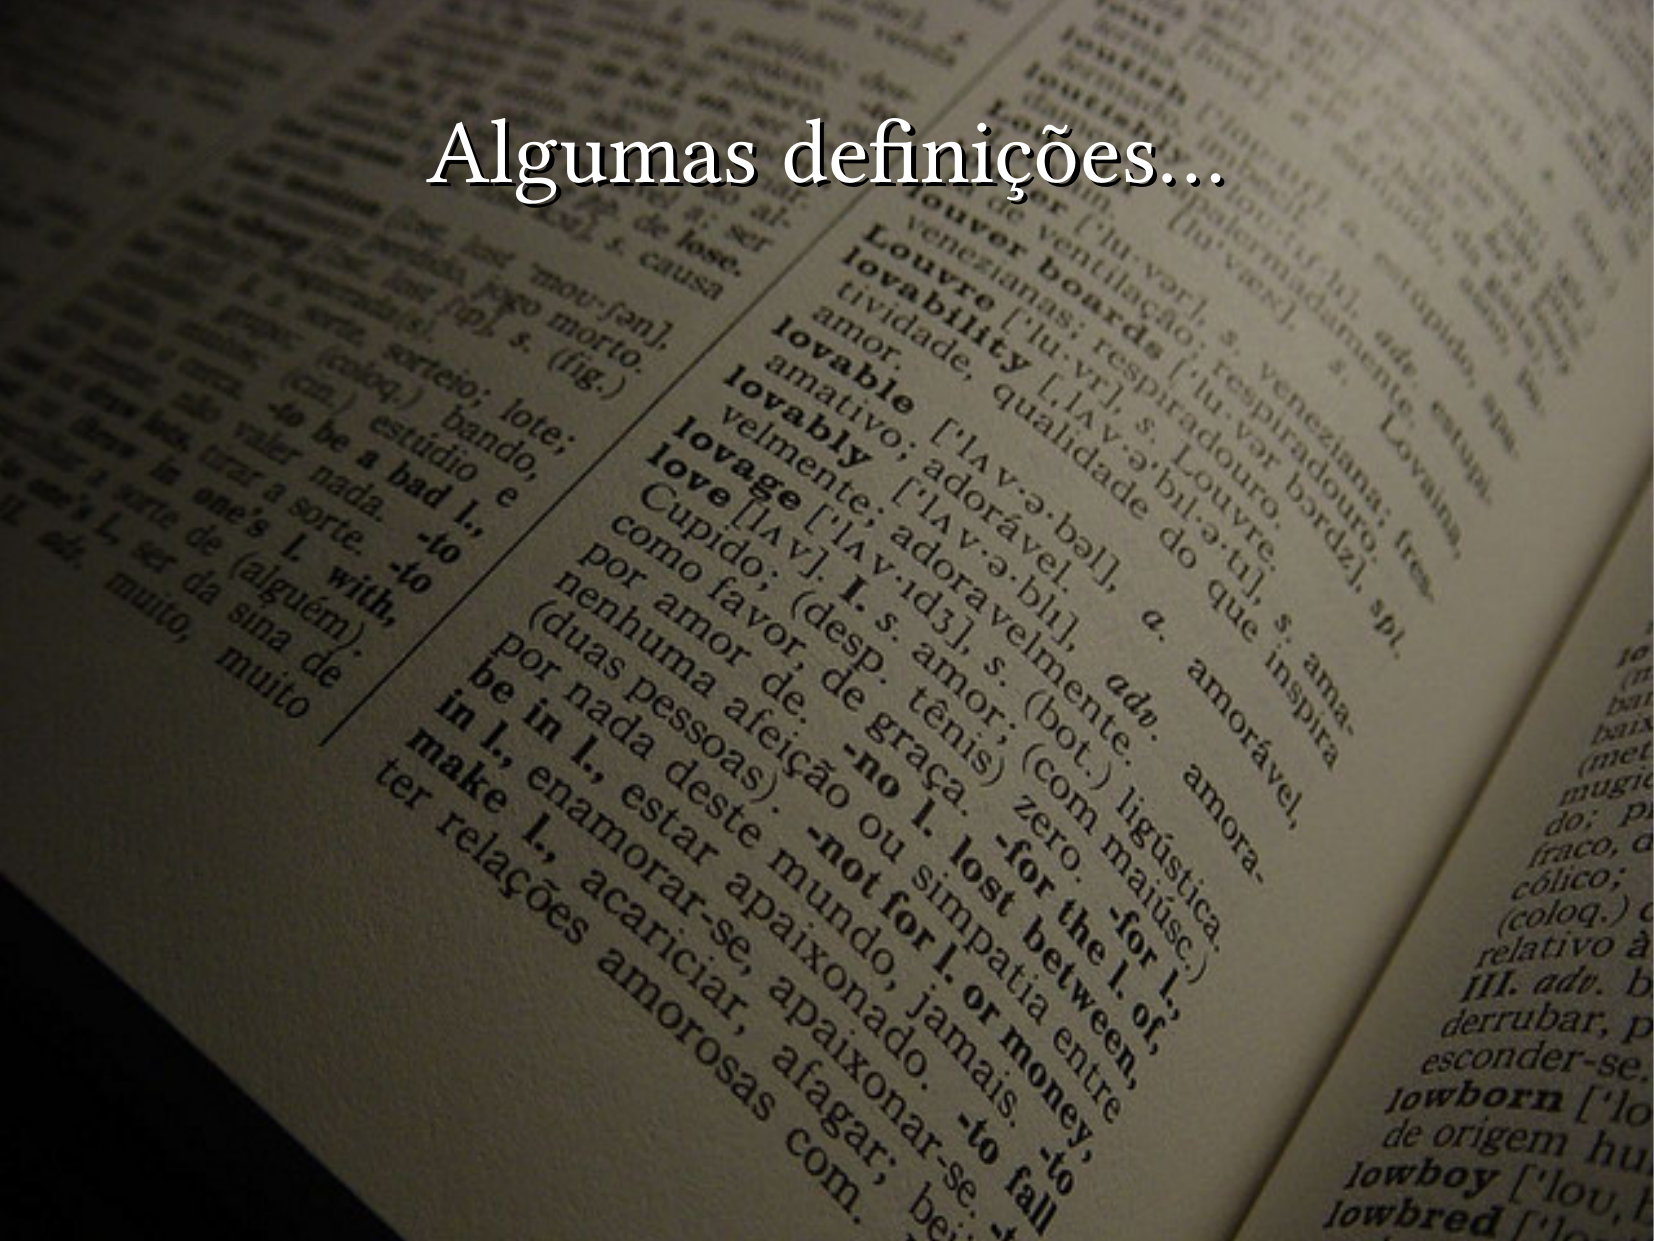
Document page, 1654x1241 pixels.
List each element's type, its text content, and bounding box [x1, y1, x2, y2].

picture [0, 0, 1654, 1241]
title Algumas definições... [82, 49, 1571, 257]
